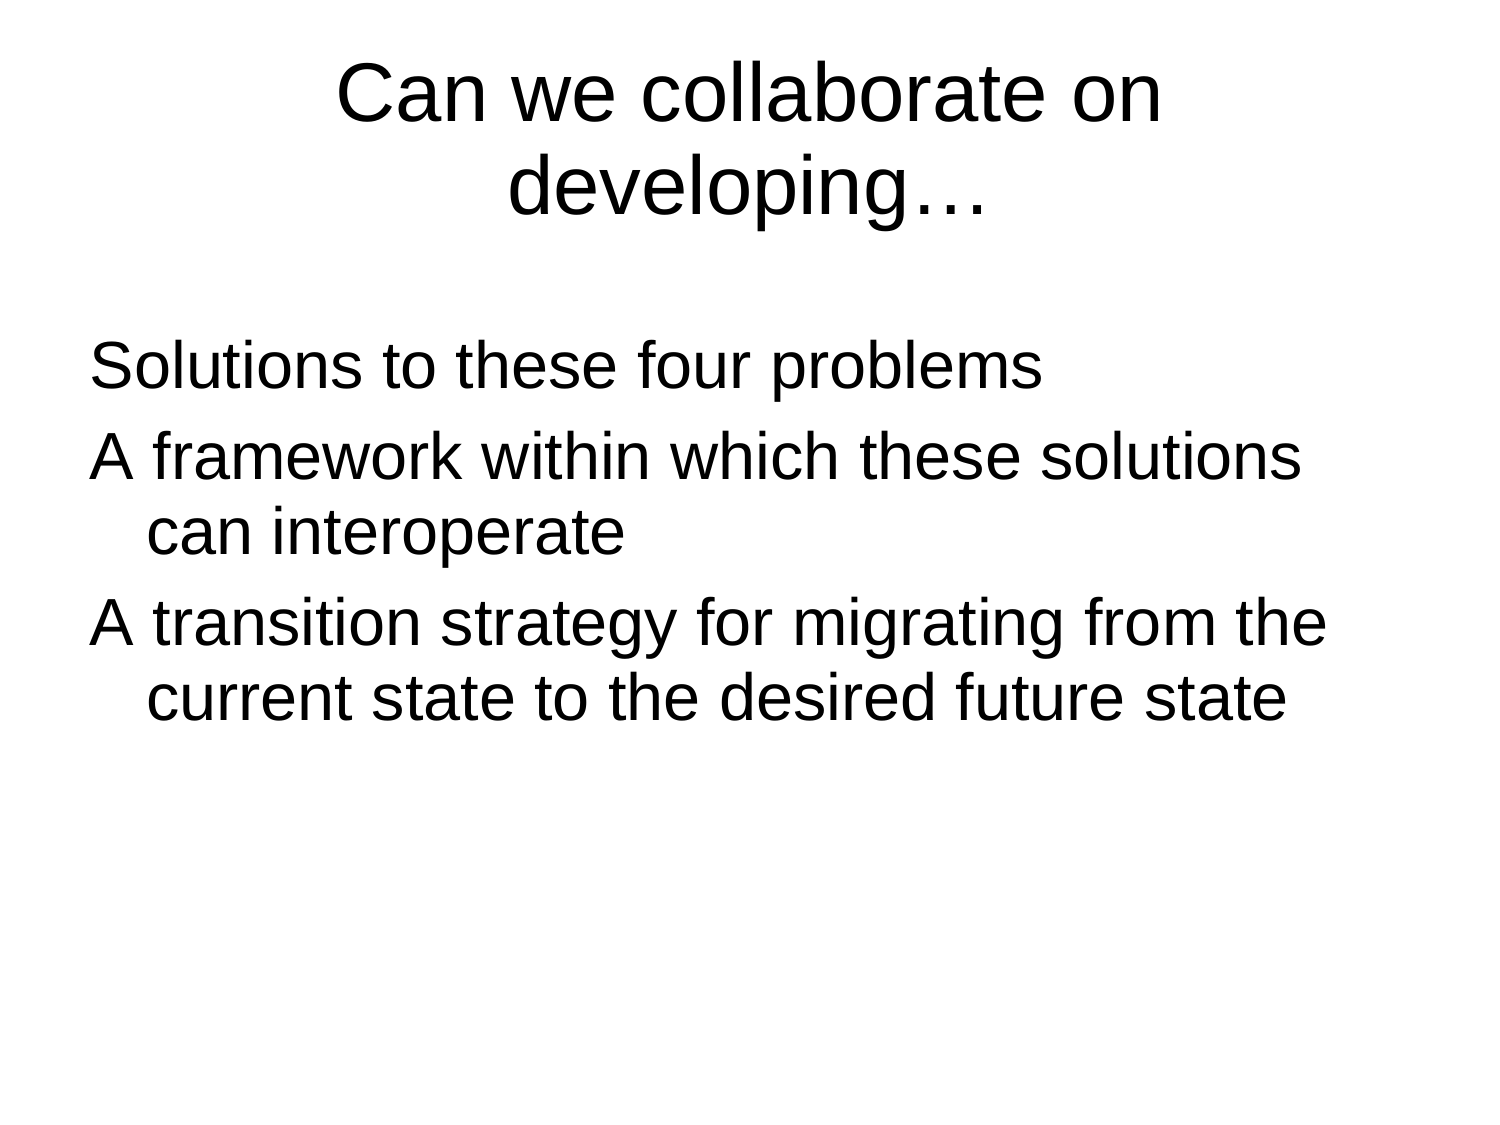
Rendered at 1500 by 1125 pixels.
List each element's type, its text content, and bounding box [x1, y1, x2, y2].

title Can we collaborate on developing… [75, 31, 1426, 247]
list Solutions to these four problems A framework within which these solutions can interoperate A transition strategy for migrating from the current state to the desired future state [75, 320, 1426, 1063]
